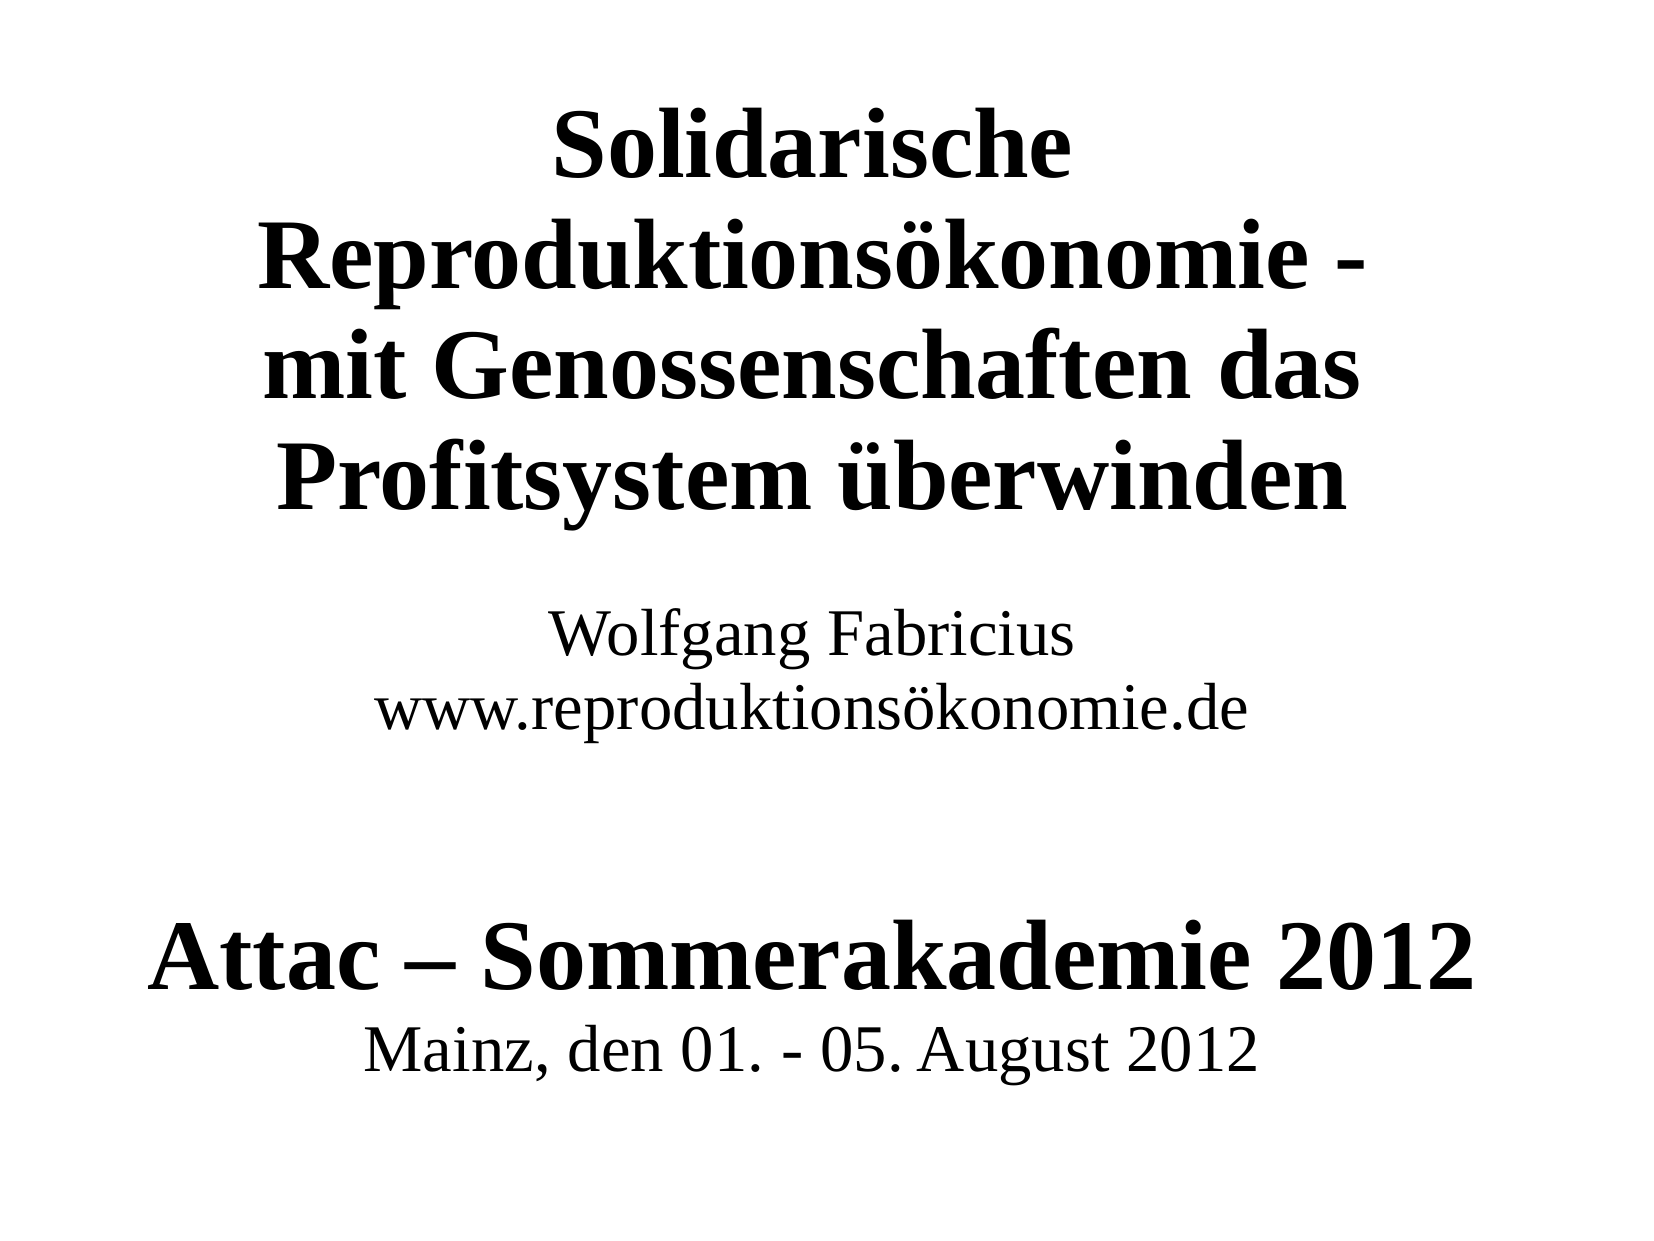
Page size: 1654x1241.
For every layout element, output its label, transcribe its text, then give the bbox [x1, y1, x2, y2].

text_box Solidarische Reproduktionsökonomie - mit Genossenschaften das Profitsystem überwinden Wolfgang Fabricius www.reproduktionsökonomie.de Attac – Sommerakademie 2012 Mainz, den 01. - 05. August 2012 [132, 80, 1521, 1093]
